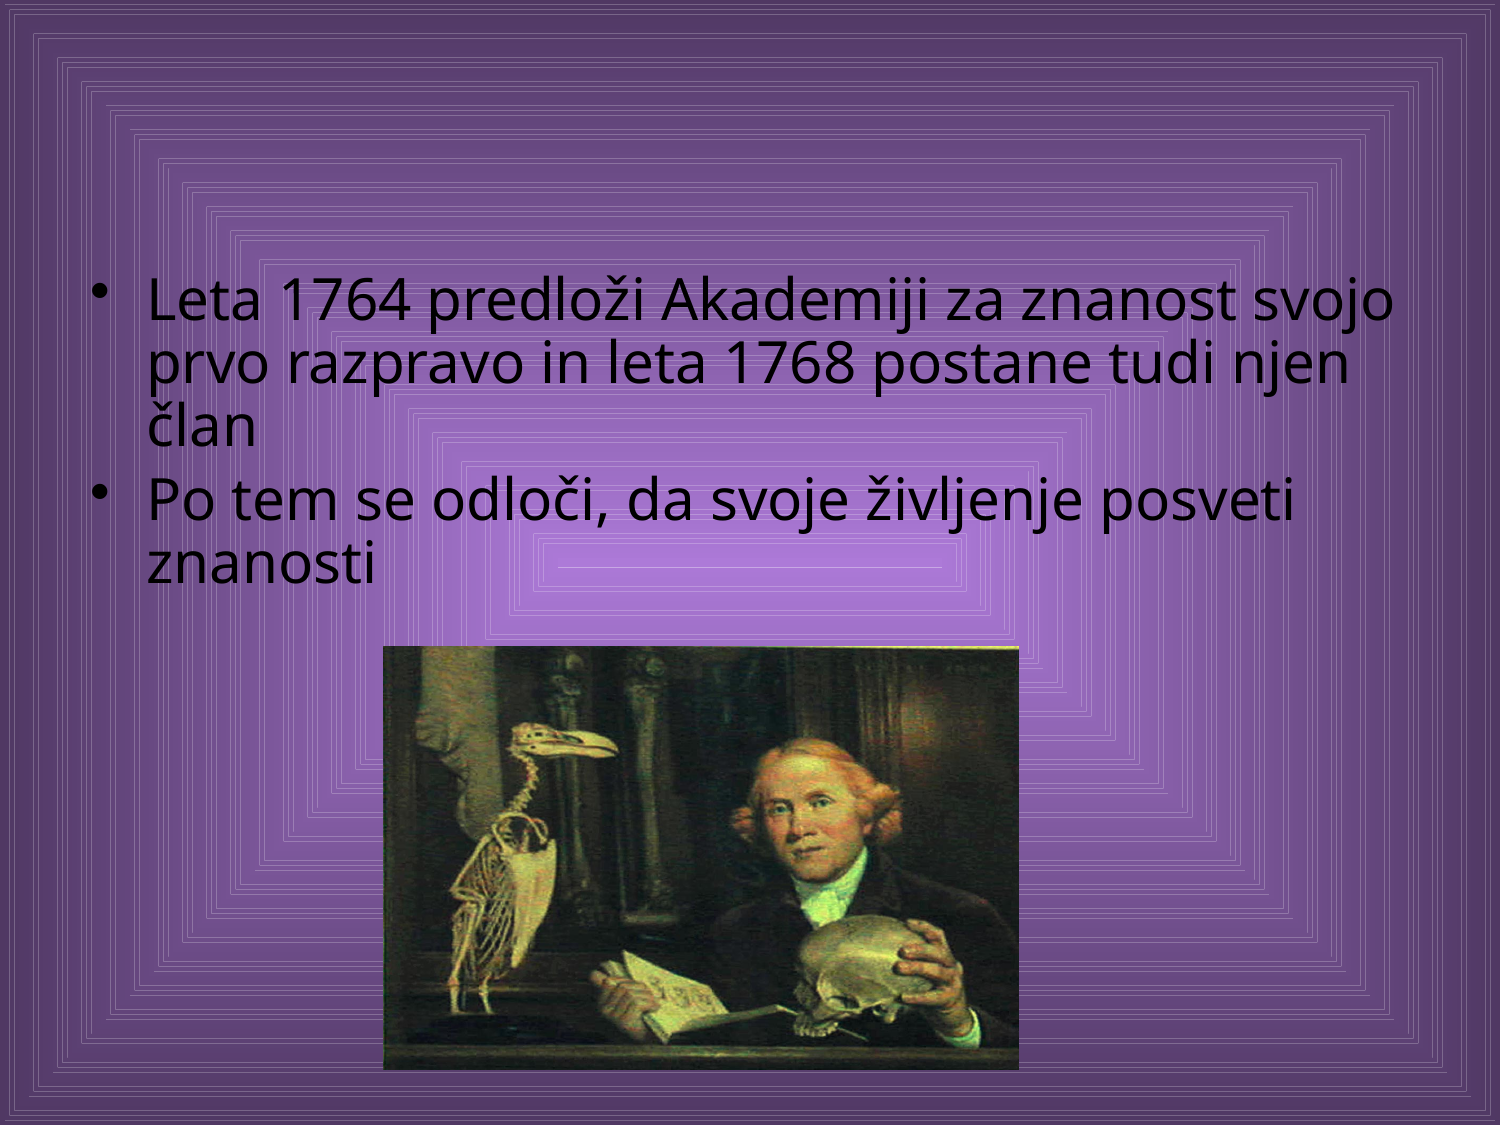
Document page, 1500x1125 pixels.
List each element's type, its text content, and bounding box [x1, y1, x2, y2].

picture [383, 646, 1019, 1070]
list Leta 1764 predloži Akademiji za znanost svojo prvo razpravo in leta 1768 postane tudi njen član Po tem se odloči, da svoje življenje posveti znanosti [75, 262, 1425, 622]
